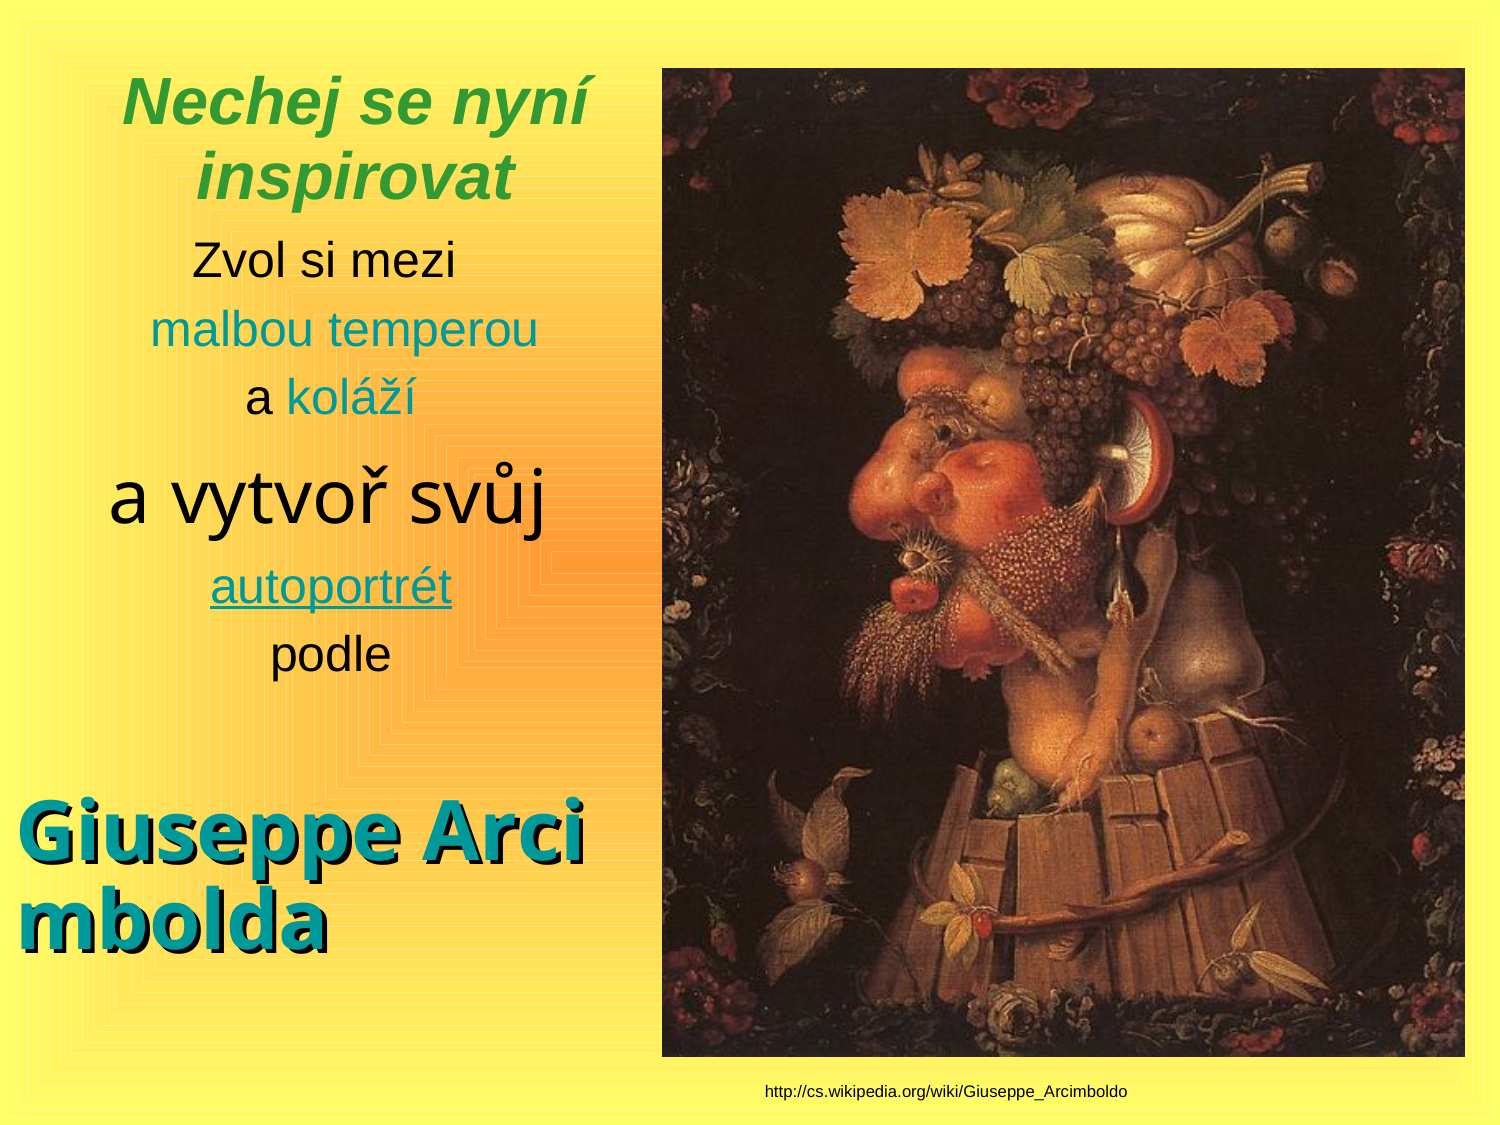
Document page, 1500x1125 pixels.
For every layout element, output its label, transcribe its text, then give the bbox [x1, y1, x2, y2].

title Nechej se nyní inspirovat [74, 45, 638, 224]
text_box [662, 68, 1465, 1057]
text_box http://cs.wikipedia.org/wiki/Giuseppe_Arcimboldo [750, 1073, 1413, 1110]
list Zvol si mezi malbou temperou a koláží a vytvoř svůj autoportrét podle Giuseppe Arcimbolda [0, 224, 663, 968]
